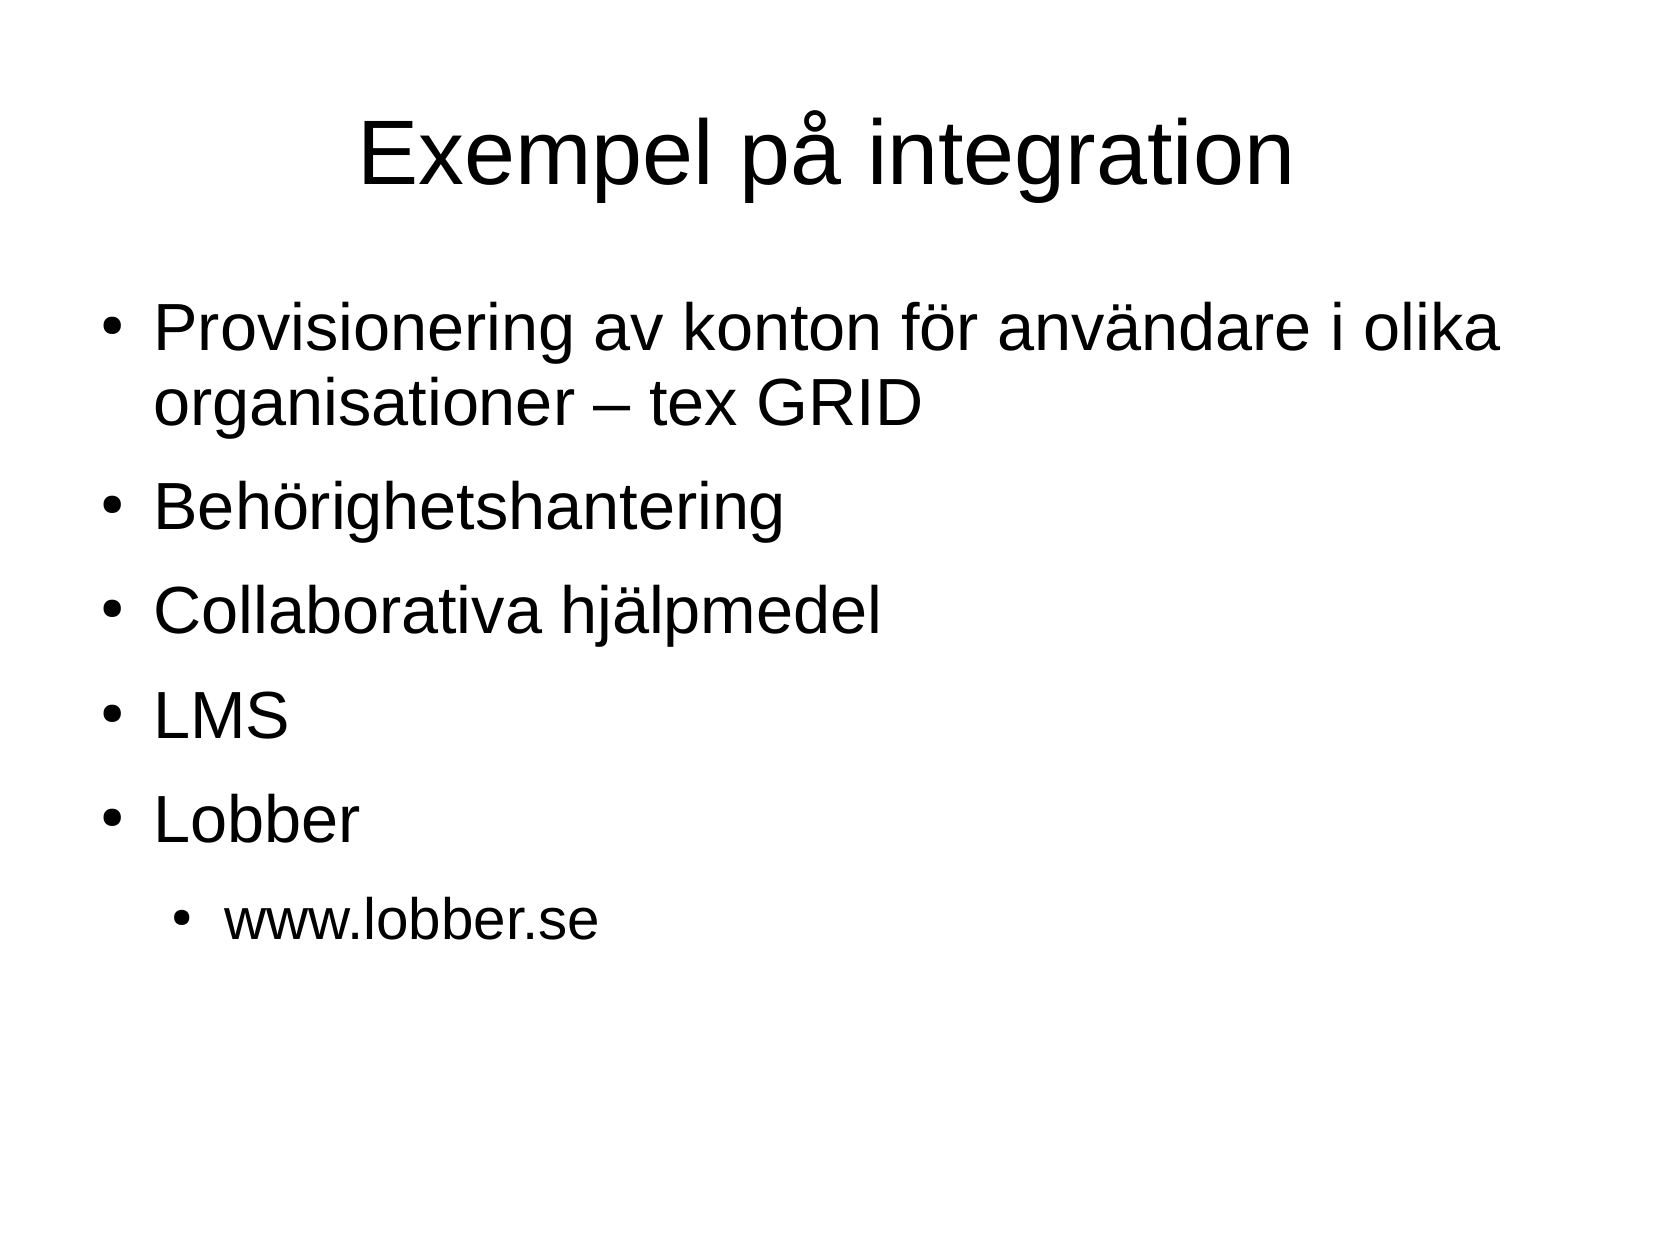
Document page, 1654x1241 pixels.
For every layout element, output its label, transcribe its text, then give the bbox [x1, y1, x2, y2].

list Provisionering av konton för användare i olika organisationer – tex GRID Behörighetshantering Collaborativa hjälpmedel LMS Lobber www.lobber.se [82, 290, 1571, 1109]
title Exempel på integration [82, 49, 1571, 257]
